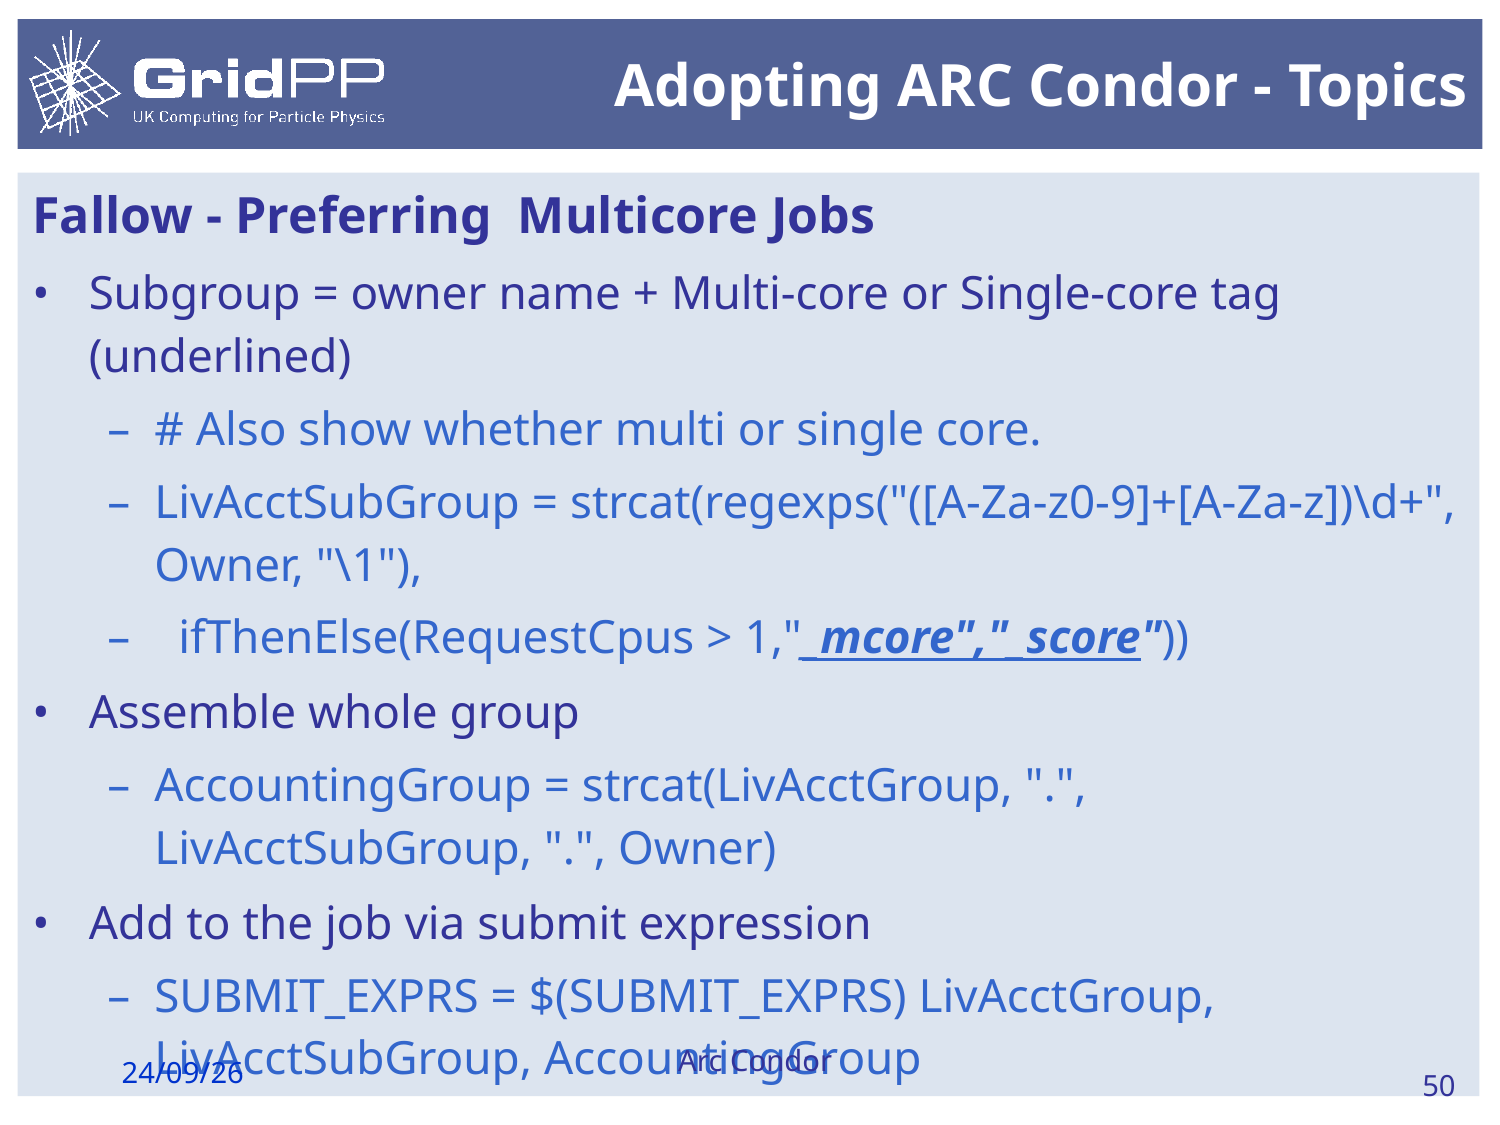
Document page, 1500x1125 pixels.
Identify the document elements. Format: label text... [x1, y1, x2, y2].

text_box Arc Condor [536, 1034, 975, 1094]
text_box 02/03/16 [29, 1046, 337, 1095]
list Fallow - Preferring Multicore Jobs Subgroup = owner name + Multi-core or Single-core tag (underlined) # Also show whether multi or single core. LivAcctSubGroup = strcat(regexps("([A-Za-z0-9]+[A-Za-z])\d+", Owner, "\1"), ifThenElse(RequestCpus > 1,"_mcore","_score")) Assemble whole group AccountingGroup = strcat(LivAcctGroup, ".", LivAcctSubGroup, ".", Owner) Add to the job via submit expression SUBMIT_EXPRS = $(SUBMIT_EXPRS) LivAcctGroup, LivAcctSubGroup, AccountingGroup [17, 172, 1480, 991]
text_box <number> [1388, 1059, 1471, 1094]
title Adopting ARC Condor - Topics [513, 19, 1483, 149]
picture [29, 30, 384, 136]
